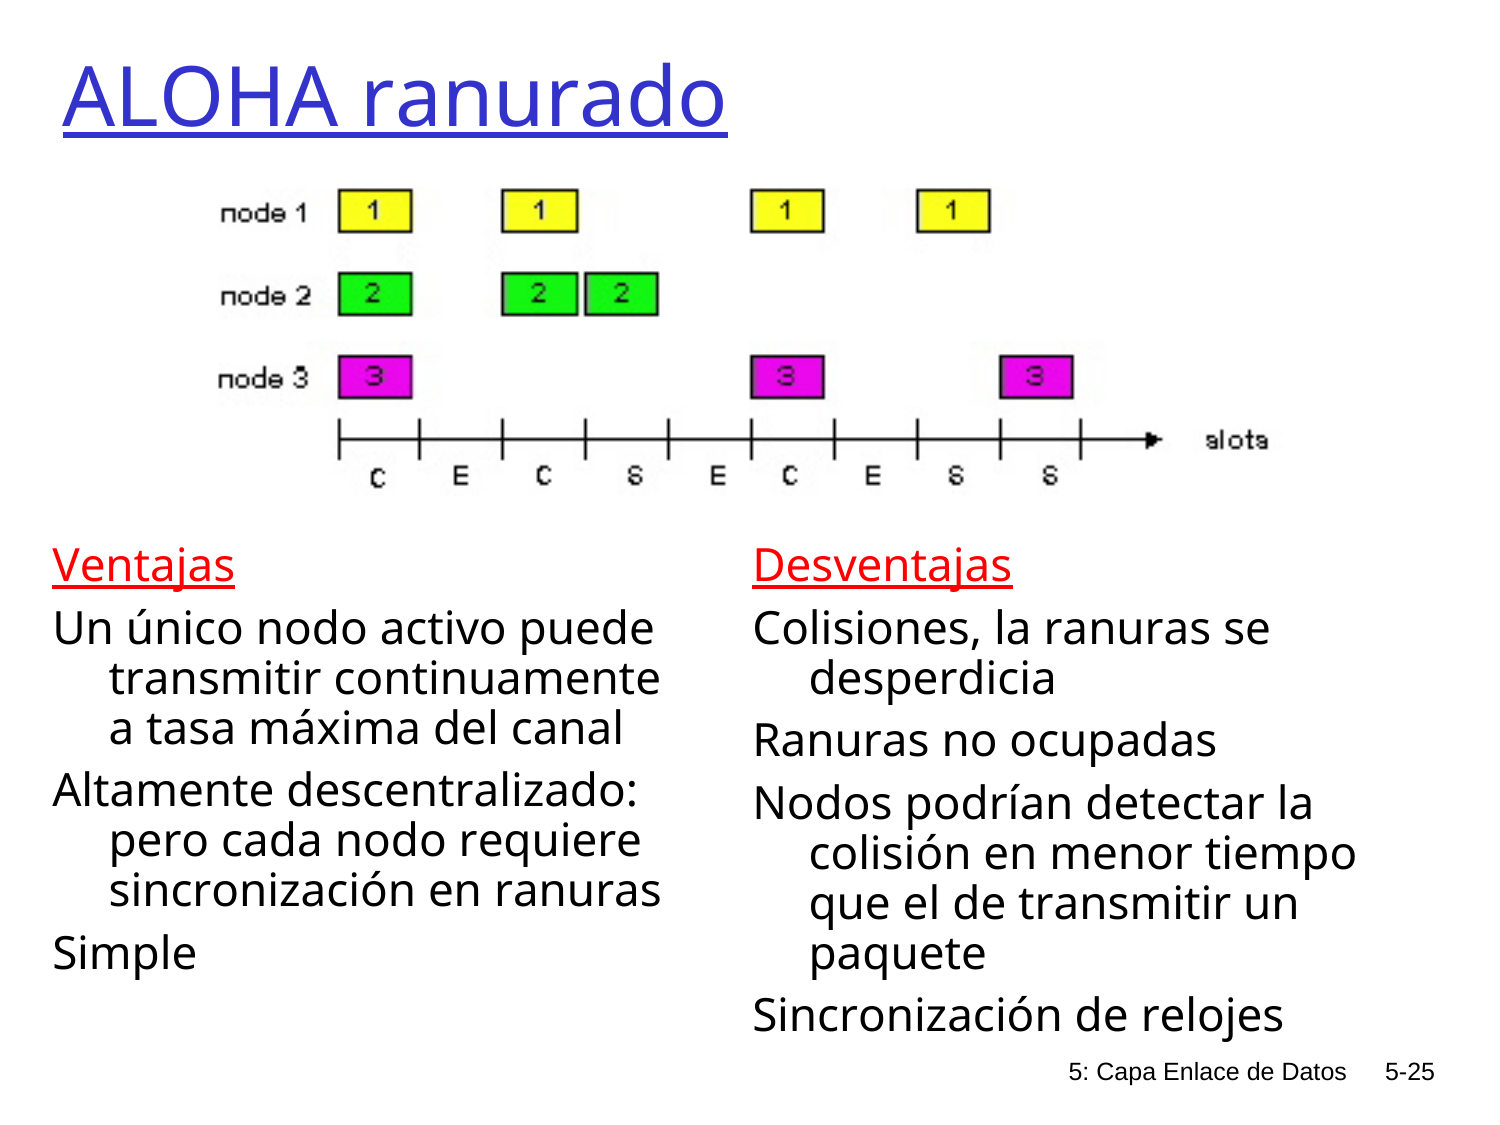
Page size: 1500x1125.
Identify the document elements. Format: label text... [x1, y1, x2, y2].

title ALOHA ranurado [47, 0, 1323, 188]
picture [87, 187, 1415, 509]
list Desventajas Colisiones, la ranuras se desperdicia Ranuras no ocupadas Nodos podrían detectar la colisión en menor tiempo que el de transmitir un paquete Sincronización de relojes [737, 534, 1426, 1072]
list Ventajas Un único nodo activo puede transmitir continuamente a tasa máxima del canal Altamente descentralizado: pero cada nodo requiere sincronización en ranuras Simple [37, 534, 713, 1072]
